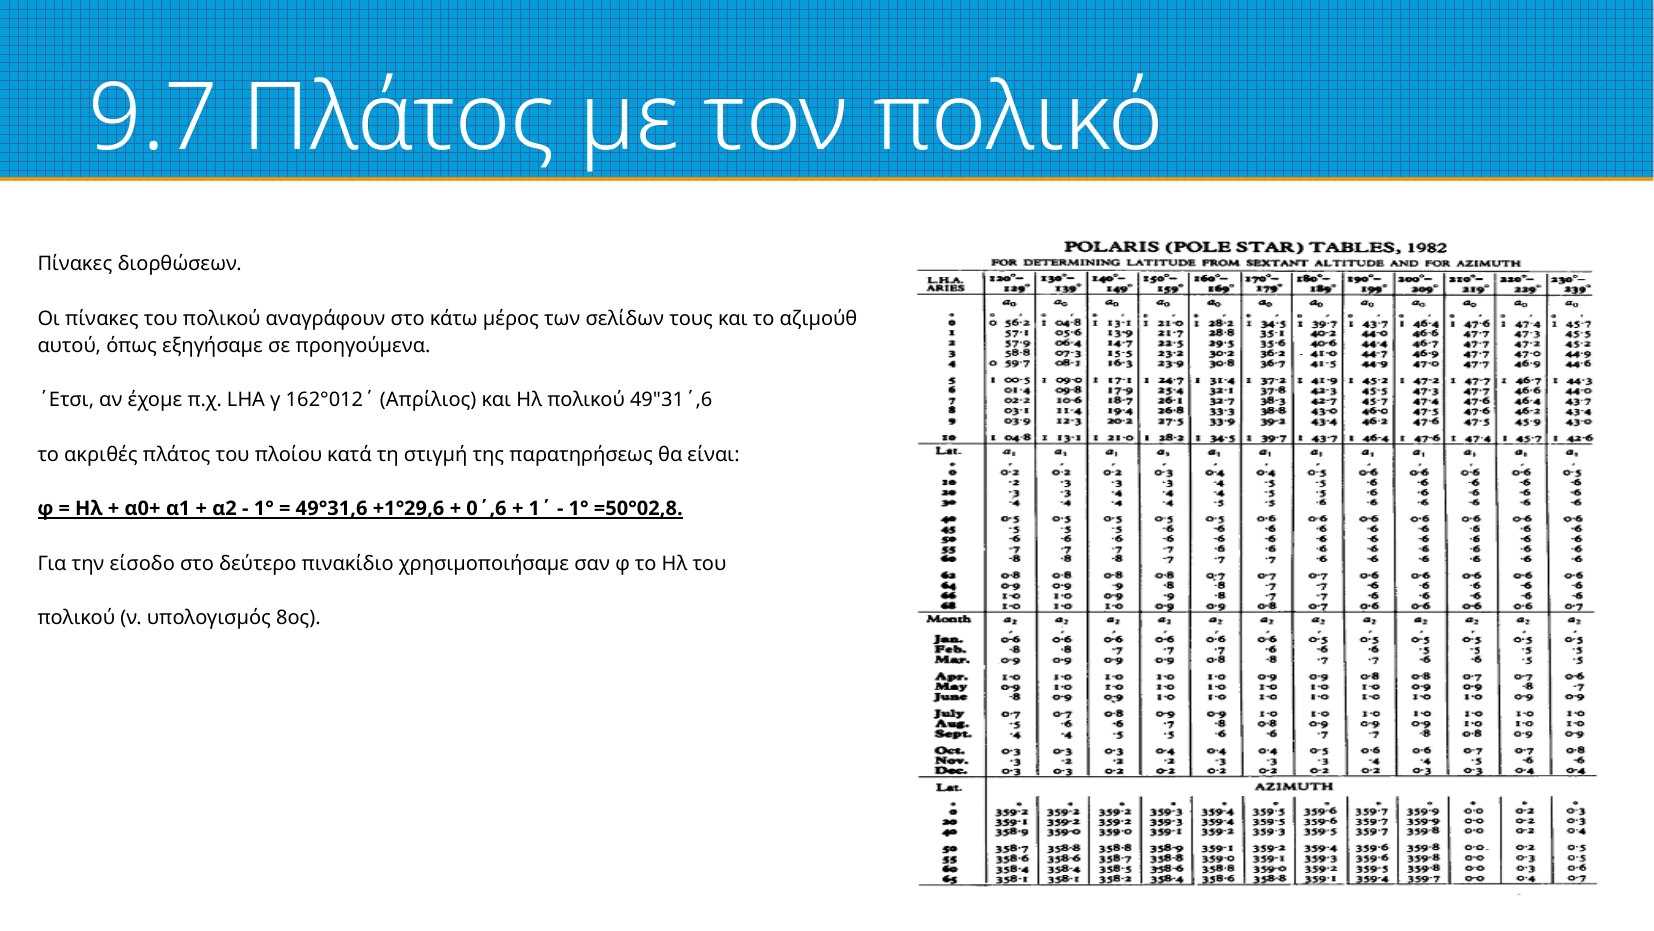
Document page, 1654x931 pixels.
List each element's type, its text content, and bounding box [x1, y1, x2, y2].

picture [900, 224, 1613, 901]
title 9.7 Πλάτος με τον πολικό [88, 14, 1565, 178]
list Πίνακες διορθώσεων. Οι πίνακες του πολικού αναγράφουν στο κάτω μέρος των σελίδων τους και το αζιµούθ αυτού, όπως εξηγήσαµε σε προηγούμενα. ΄Ετσι, αν έχοµε π.χ. LΗΑ γ 162°012΄ (Απρίλιος) και Ηλ πολικού 49"31΄,6 το ακριθές πλάτος του πλοίου κατά τη στιγµή της παρατηρήσεως θα είναι: φ = Ηλ + α0+ α1 + α2 - 1° = 49°31,6 +1°29,6 + 0΄,6 + 1΄ - 1° =50°02,8. Για την είσοδο στο δεύτερο πινακίδιο χρησιµοποιήσαμε σαν φ το Ηλ του πολικού (ν. υπολογισμός 8ος). [37, 249, 863, 826]
